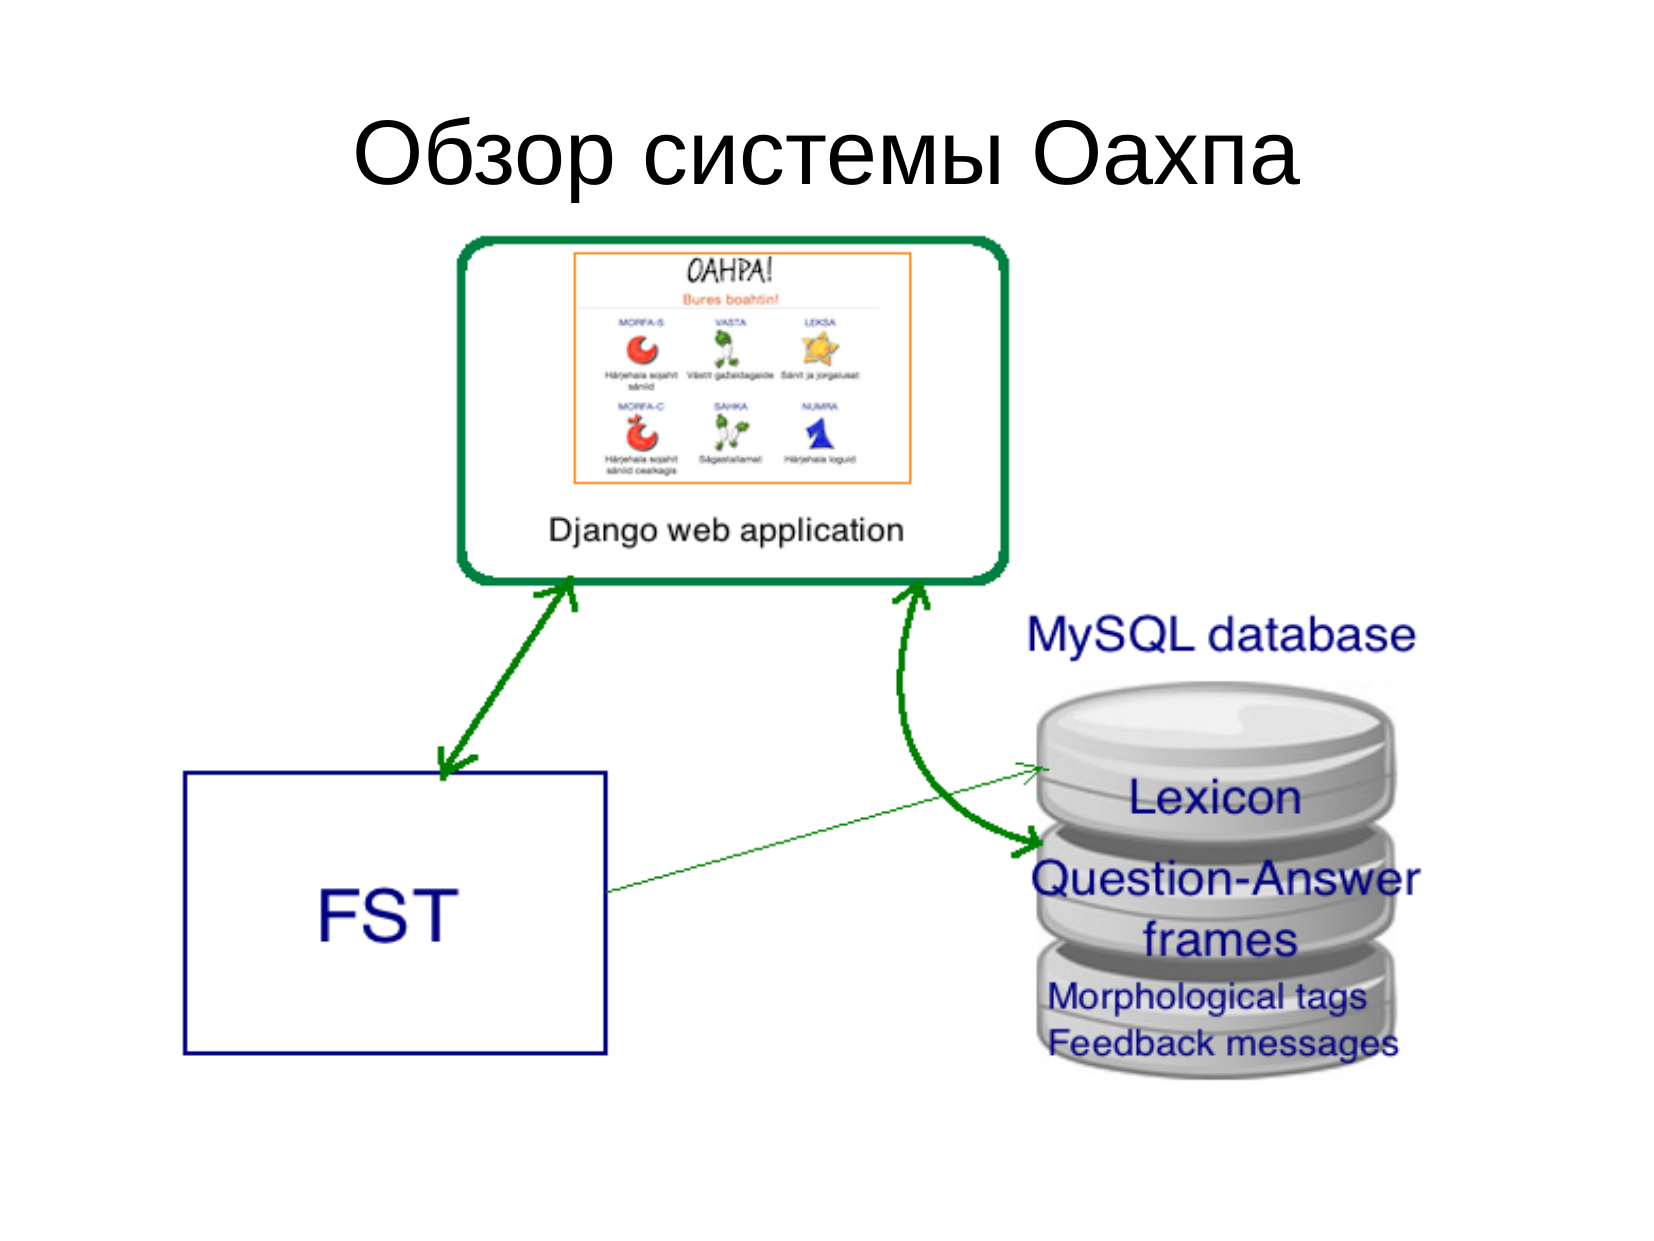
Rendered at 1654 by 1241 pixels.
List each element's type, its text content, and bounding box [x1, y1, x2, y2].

picture [88, 206, 1447, 1182]
title Обзор системы Оахпа [82, 49, 1571, 257]
